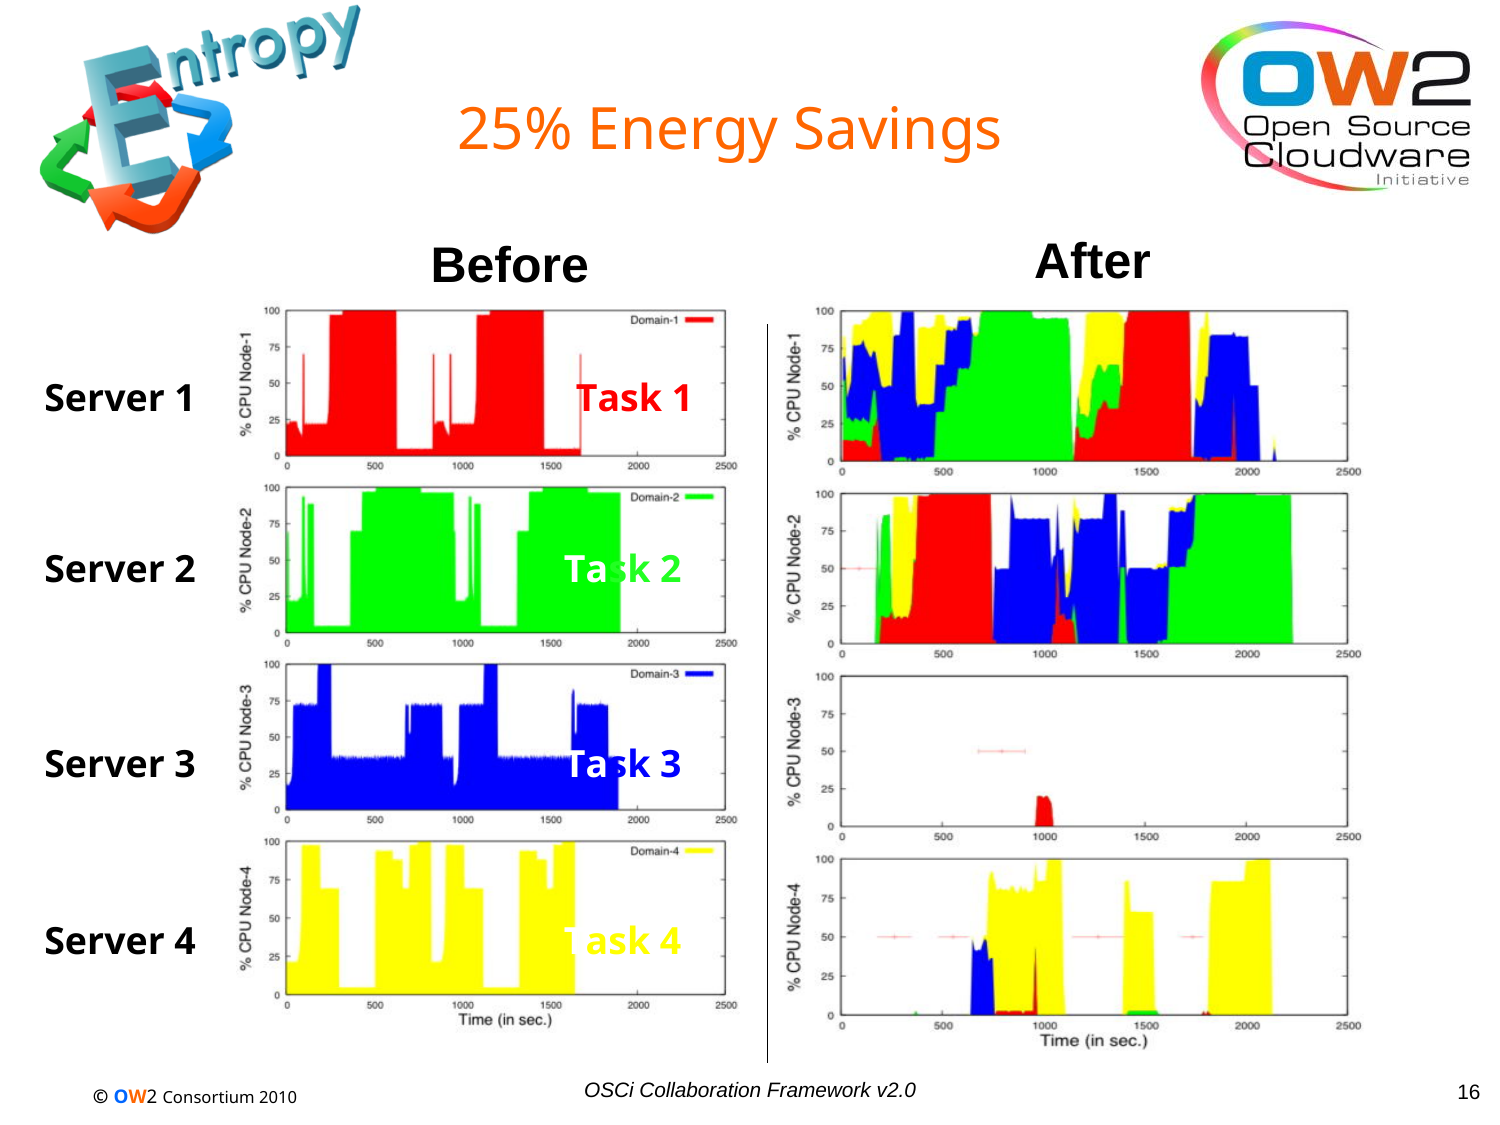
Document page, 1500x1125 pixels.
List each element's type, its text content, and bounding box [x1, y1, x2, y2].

picture [1199, 19, 1472, 195]
text_box Task 3 [549, 730, 756, 798]
text_box Server 4 [29, 907, 237, 975]
picture [0, 0, 631, 282]
picture [236, 300, 741, 1034]
title 25% Energy Savings [252, 44, 1183, 214]
text_box Before [295, 232, 739, 304]
text_box Task 1 [561, 363, 768, 432]
text_box Server 1 [29, 363, 237, 432]
picture [784, 301, 1365, 1052]
text_box Server 2 [29, 535, 237, 603]
text_box Server 3 [29, 730, 237, 798]
text_box After [885, 228, 1300, 301]
text_box Task 2 [549, 535, 756, 603]
text_box Task 4 [549, 907, 756, 975]
